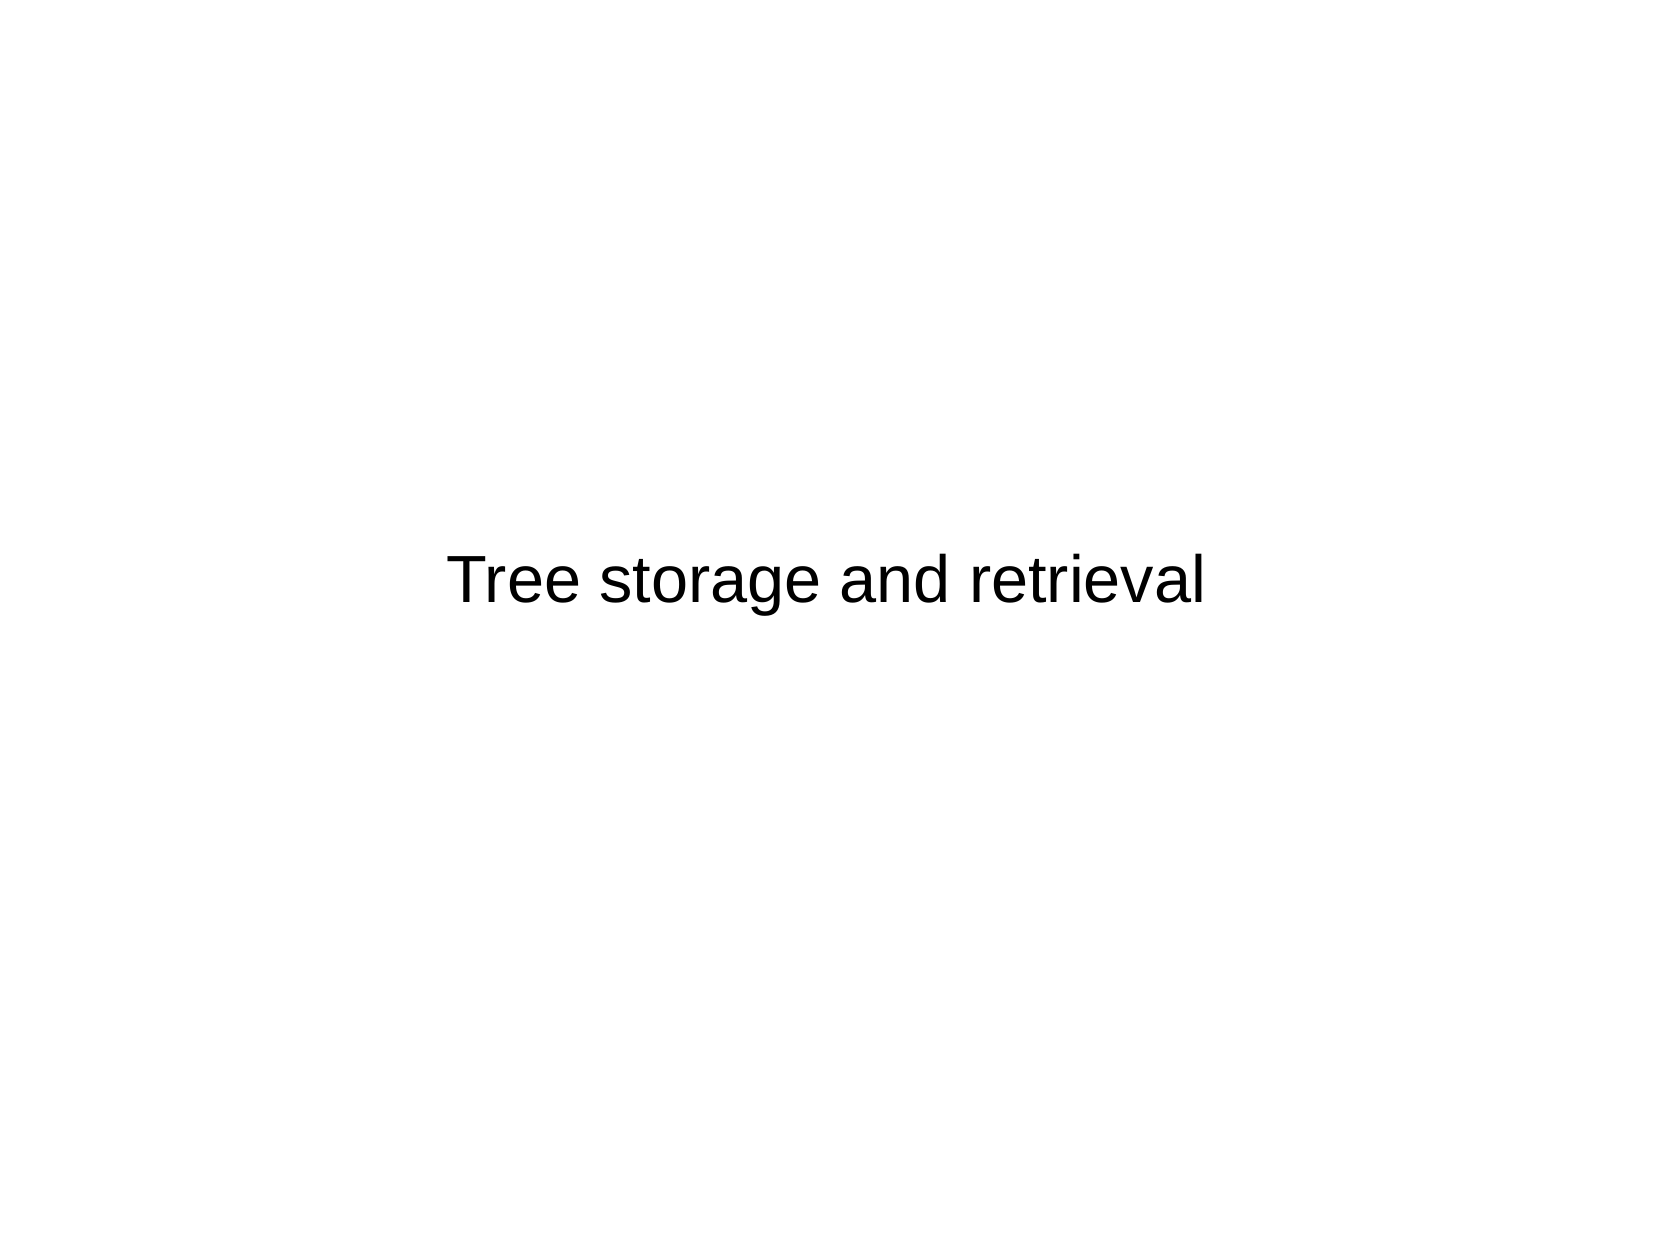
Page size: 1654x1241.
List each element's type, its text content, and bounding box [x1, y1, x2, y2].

subtitle Tree storage and retrieval [82, 49, 1571, 1109]
